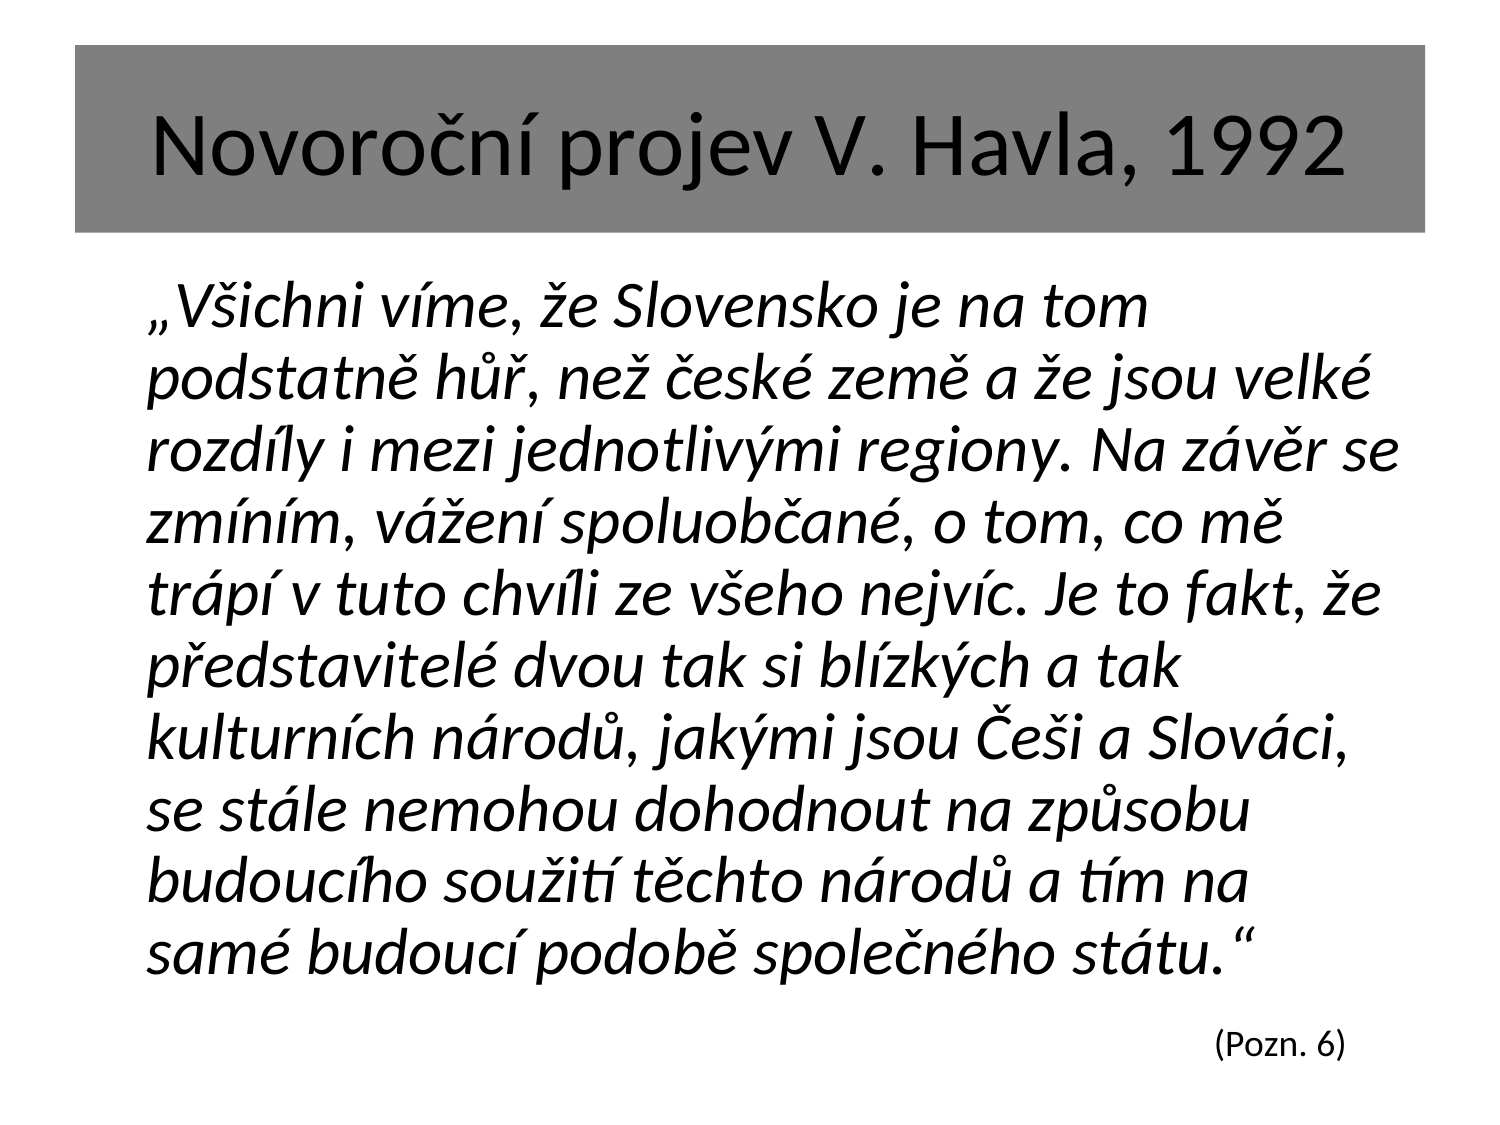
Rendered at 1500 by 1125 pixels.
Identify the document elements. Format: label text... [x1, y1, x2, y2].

list „Všichni víme, že Slovensko je na tom podstatně hůř, než české země a že jsou velké rozdíly i mezi jednotlivými regiony. Na závěr se zmíním, vážení spoluobčané, o tom, co mě trápí v tuto chvíli ze všeho nejvíc. Je to fakt, že představitelé dvou tak si blízkých a tak kulturních národů, jakými jsou Češi a Slováci, se stále nemohou dohodnout na způsobu budoucího soužití těchto národů a tím na samé budoucí podobě společného státu.“ [75, 262, 1426, 1086]
title Novoroční projev V. Havla, 1992 [75, 45, 1426, 233]
text_box (Pozn. 6) [1198, 1011, 1481, 1072]
